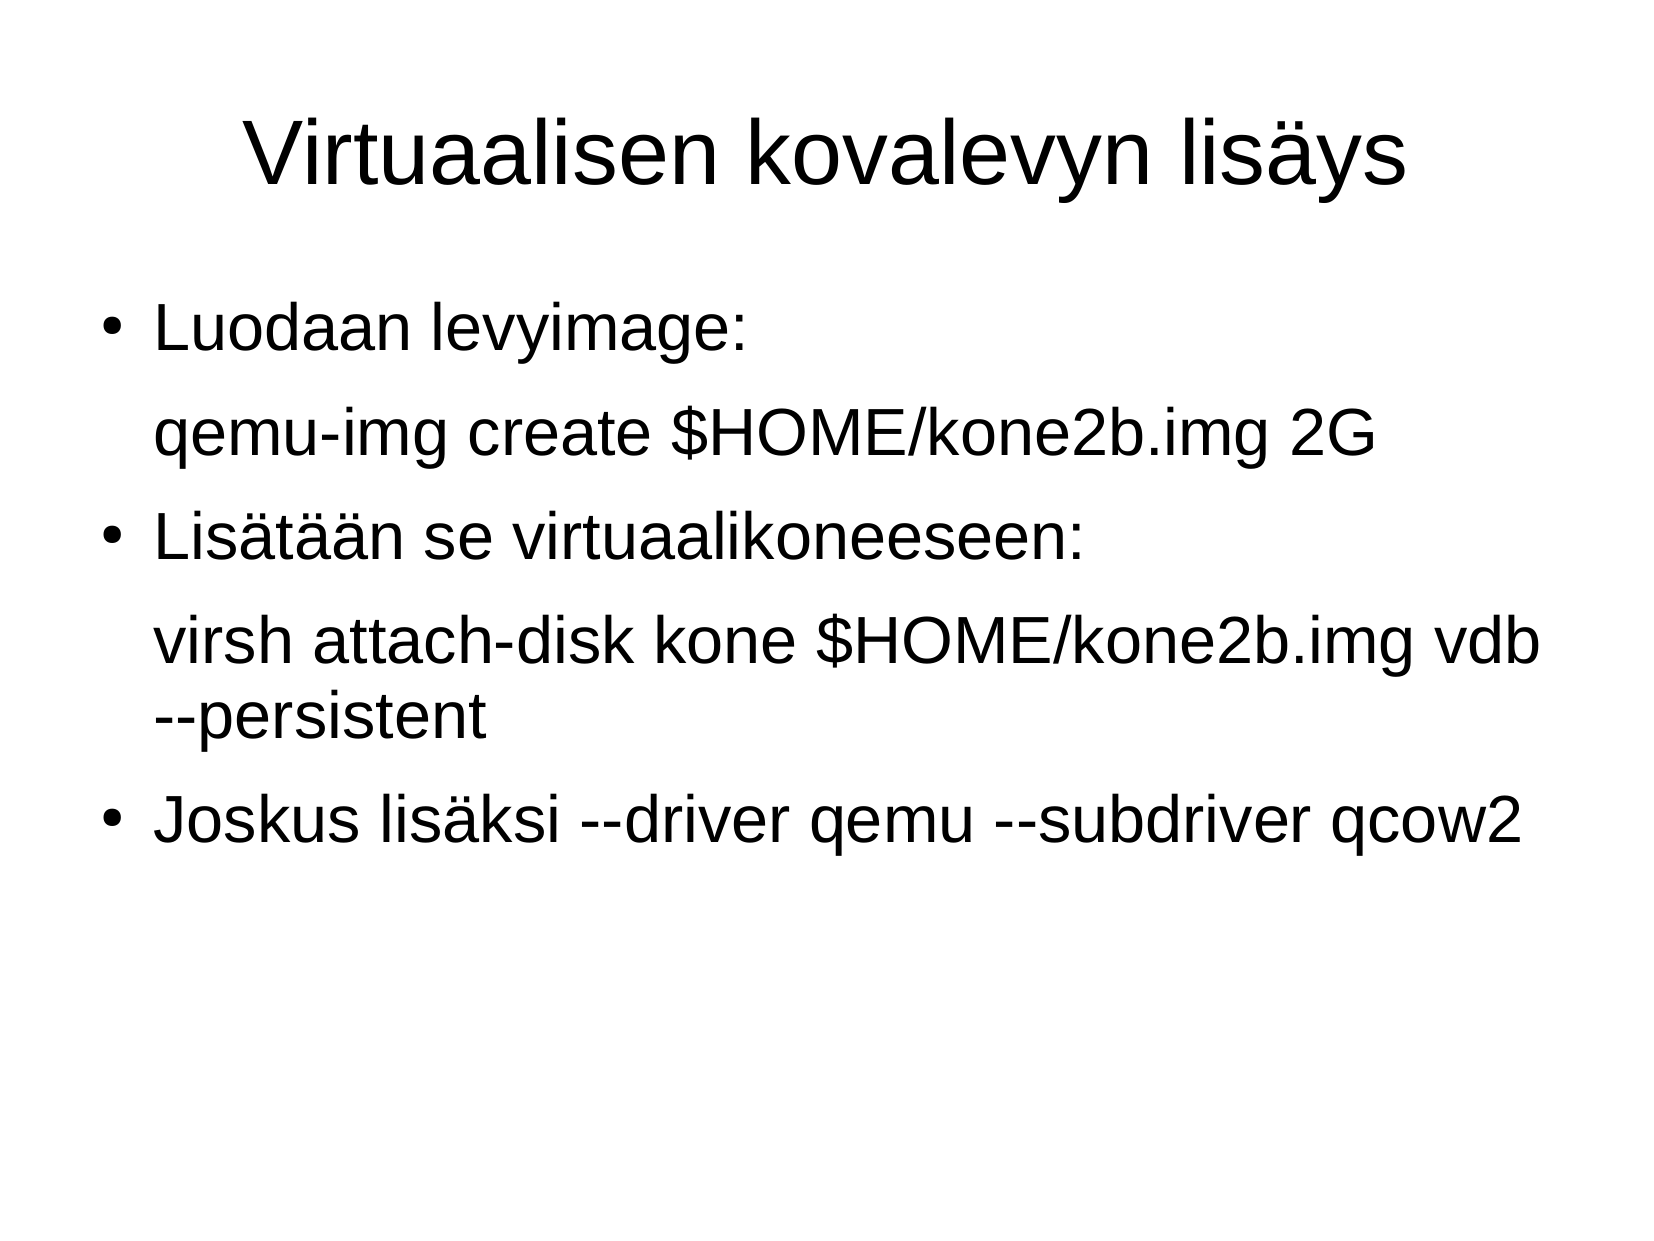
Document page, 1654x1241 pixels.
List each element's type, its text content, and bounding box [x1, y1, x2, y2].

list Luodaan levyimage: qemu-img create $HOME/kone2b.img 2G Lisätään se virtuaalikoneeseen: virsh attach-disk kone $HOME/kone2b.img vdb --persistent Joskus lisäksi --driver qemu --subdriver qcow2 [82, 290, 1571, 1010]
title Virtuaalisen kovalevyn lisäys [82, 49, 1571, 257]
